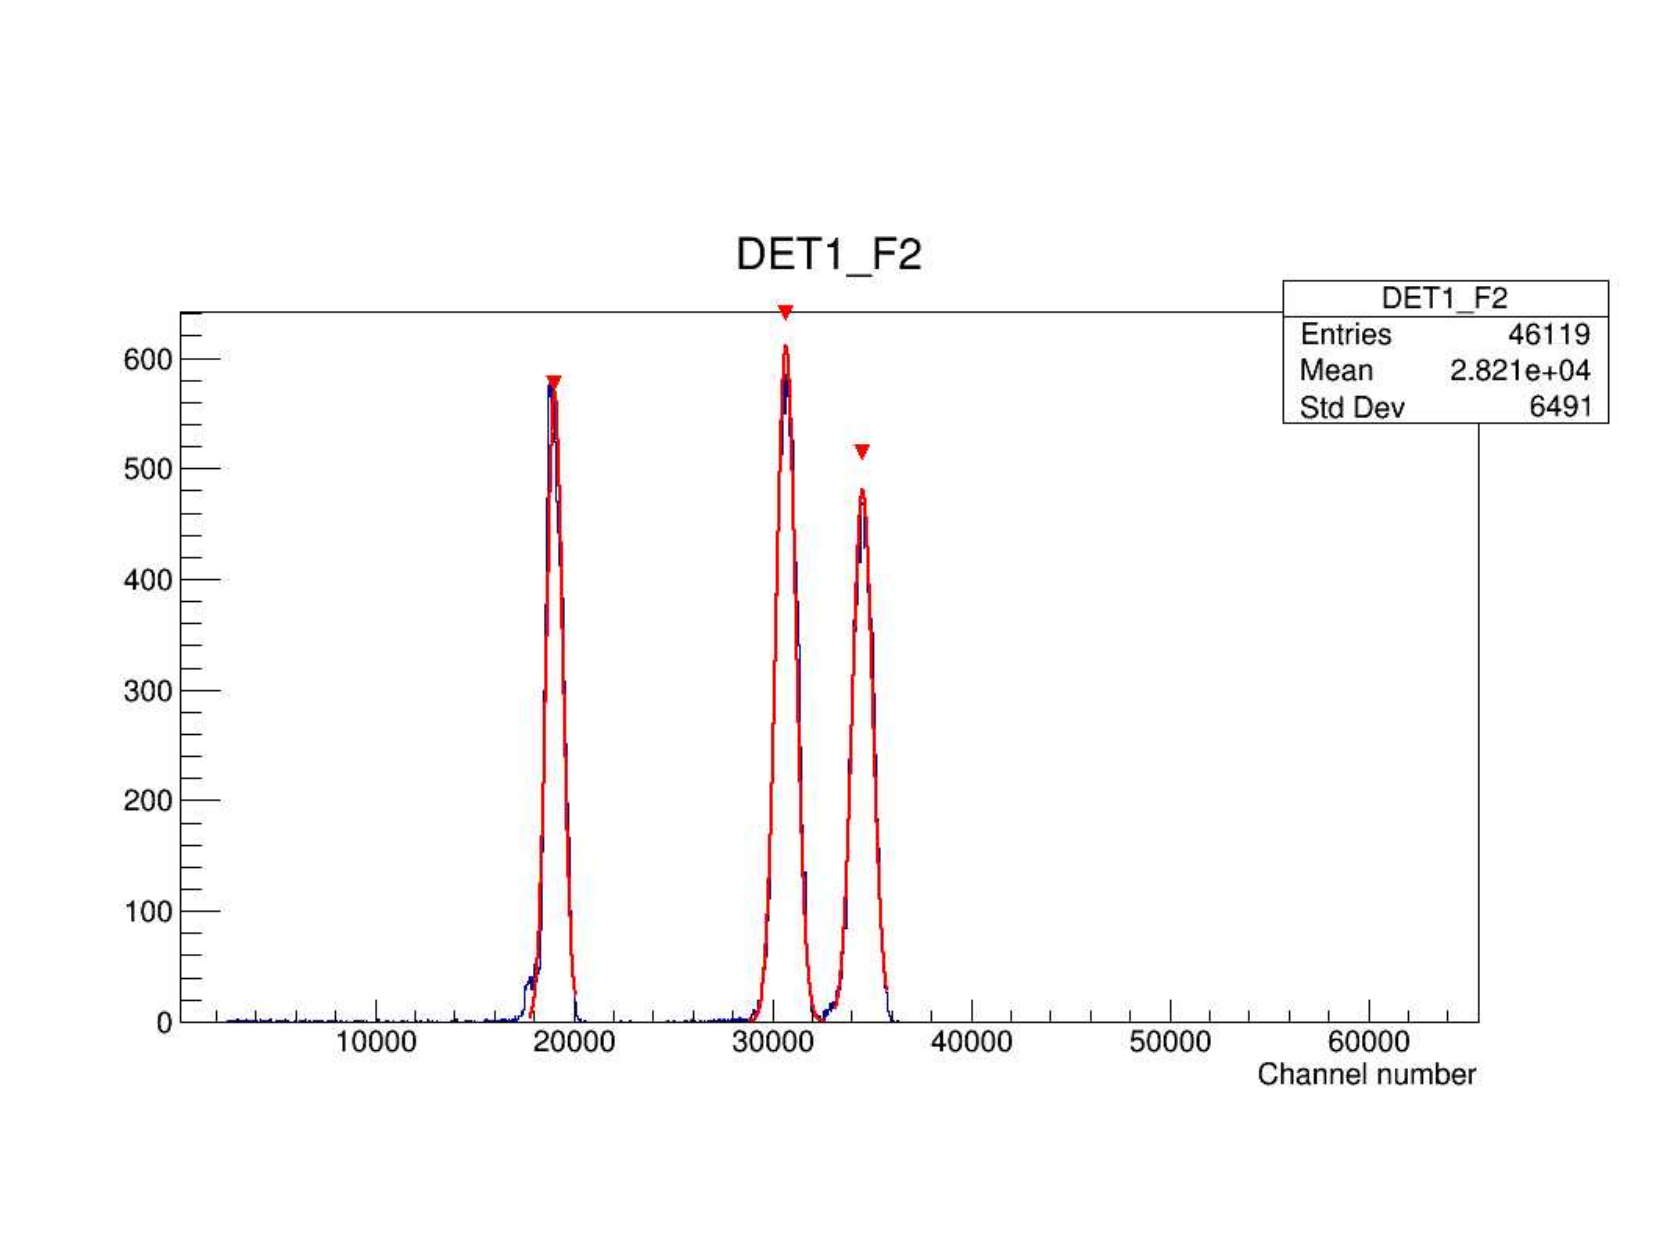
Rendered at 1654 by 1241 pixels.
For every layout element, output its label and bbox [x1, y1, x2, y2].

picture [19, 224, 1641, 1111]
